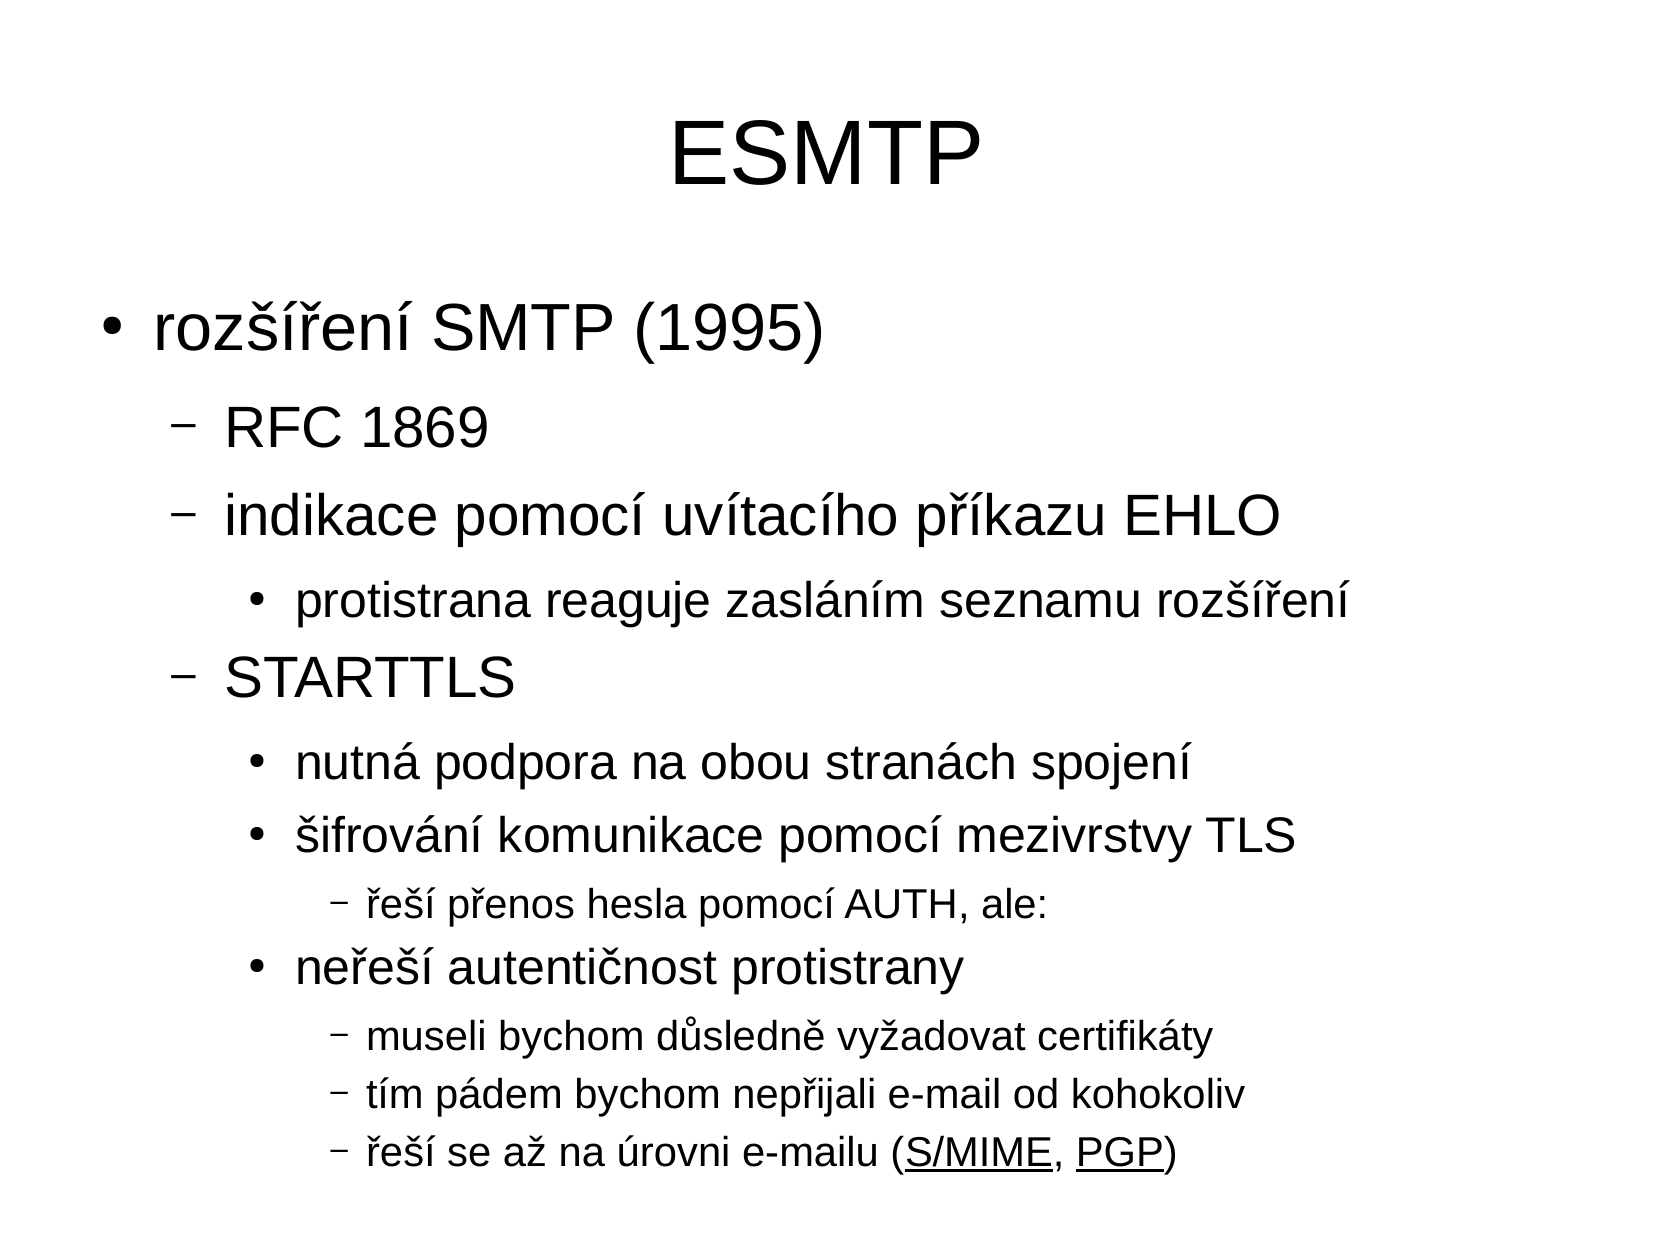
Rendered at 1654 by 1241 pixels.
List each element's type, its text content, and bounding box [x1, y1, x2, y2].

list rozšíření SMTP (1995) RFC 1869 indikace pomocí uvítacího příkazu EHLO protistrana reaguje zasláním seznamu rozšíření STARTTLS nutná podpora na obou stranách spojení šifrování komunikace pomocí mezivrstvy TLS řeší přenos hesla pomocí AUTH, ale: neřeší autentičnost protistrany museli bychom důsledně vyžadovat certifikáty tím pádem bychom nepřijali e-mail od kohokoliv řeší se až na úrovni e-mailu (S/MIME, PGP) [82, 290, 1571, 1176]
title ESMTP [82, 49, 1571, 257]
